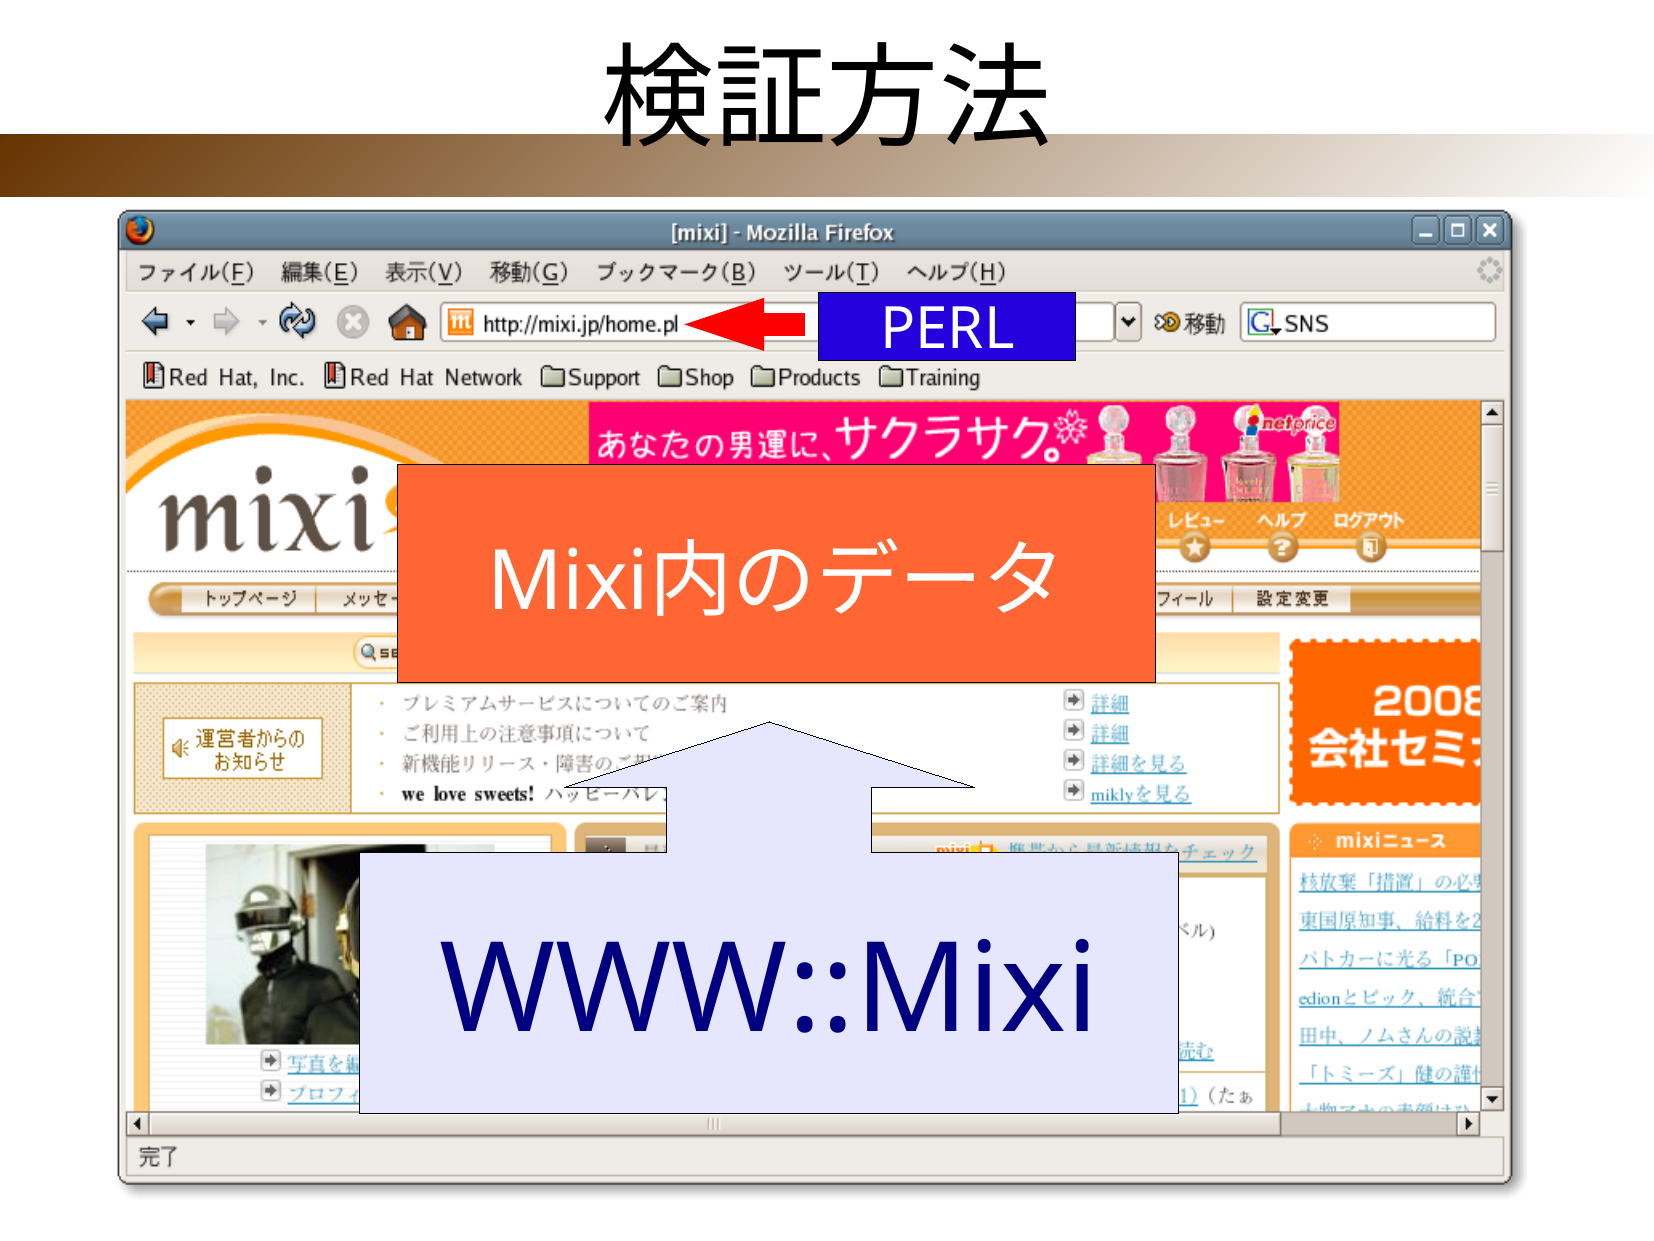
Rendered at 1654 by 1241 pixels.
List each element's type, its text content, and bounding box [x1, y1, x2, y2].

text_box [0, 134, 1654, 197]
text_box PERL [818, 292, 1076, 361]
text_box 検証方法 [88, 0, 1565, 148]
picture [110, 202, 1527, 1200]
text_box WWW::Mixi [359, 721, 1179, 1114]
text_box Mixi内のデータ [397, 464, 1156, 683]
